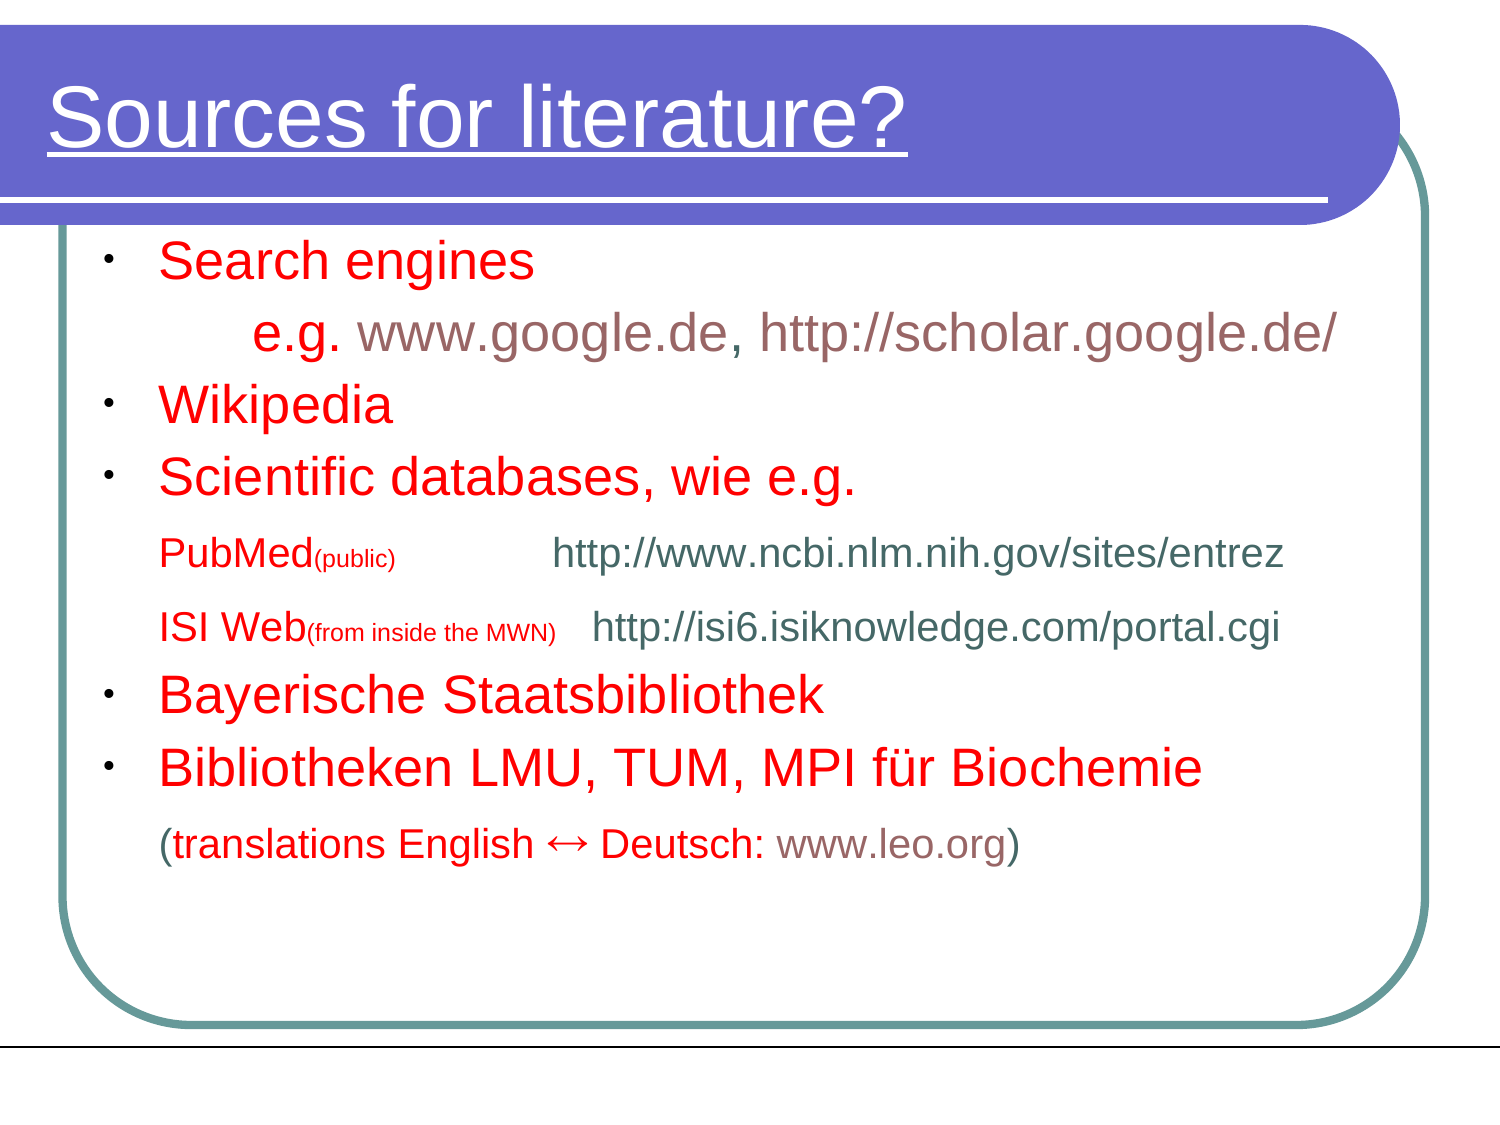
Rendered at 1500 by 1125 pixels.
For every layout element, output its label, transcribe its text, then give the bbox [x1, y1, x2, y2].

title Sources for literature? [31, 37, 1347, 188]
list Search engines e.g. www.google.de, http://scholar.google.de/ Wikipedia Scientific databases, wie e.g. PubMed(public) http://www.ncbi.nlm.nih.gov/sites/entrez ISI Web(from inside the MWN) http://isi6.isiknowledge.com/portal.cgi Bayerische Staatsbibliothek Bibliotheken LMU, TUM, MPI für Biochemie (translations English  Deutsch: www.leo.org) [87, 224, 1388, 1013]
